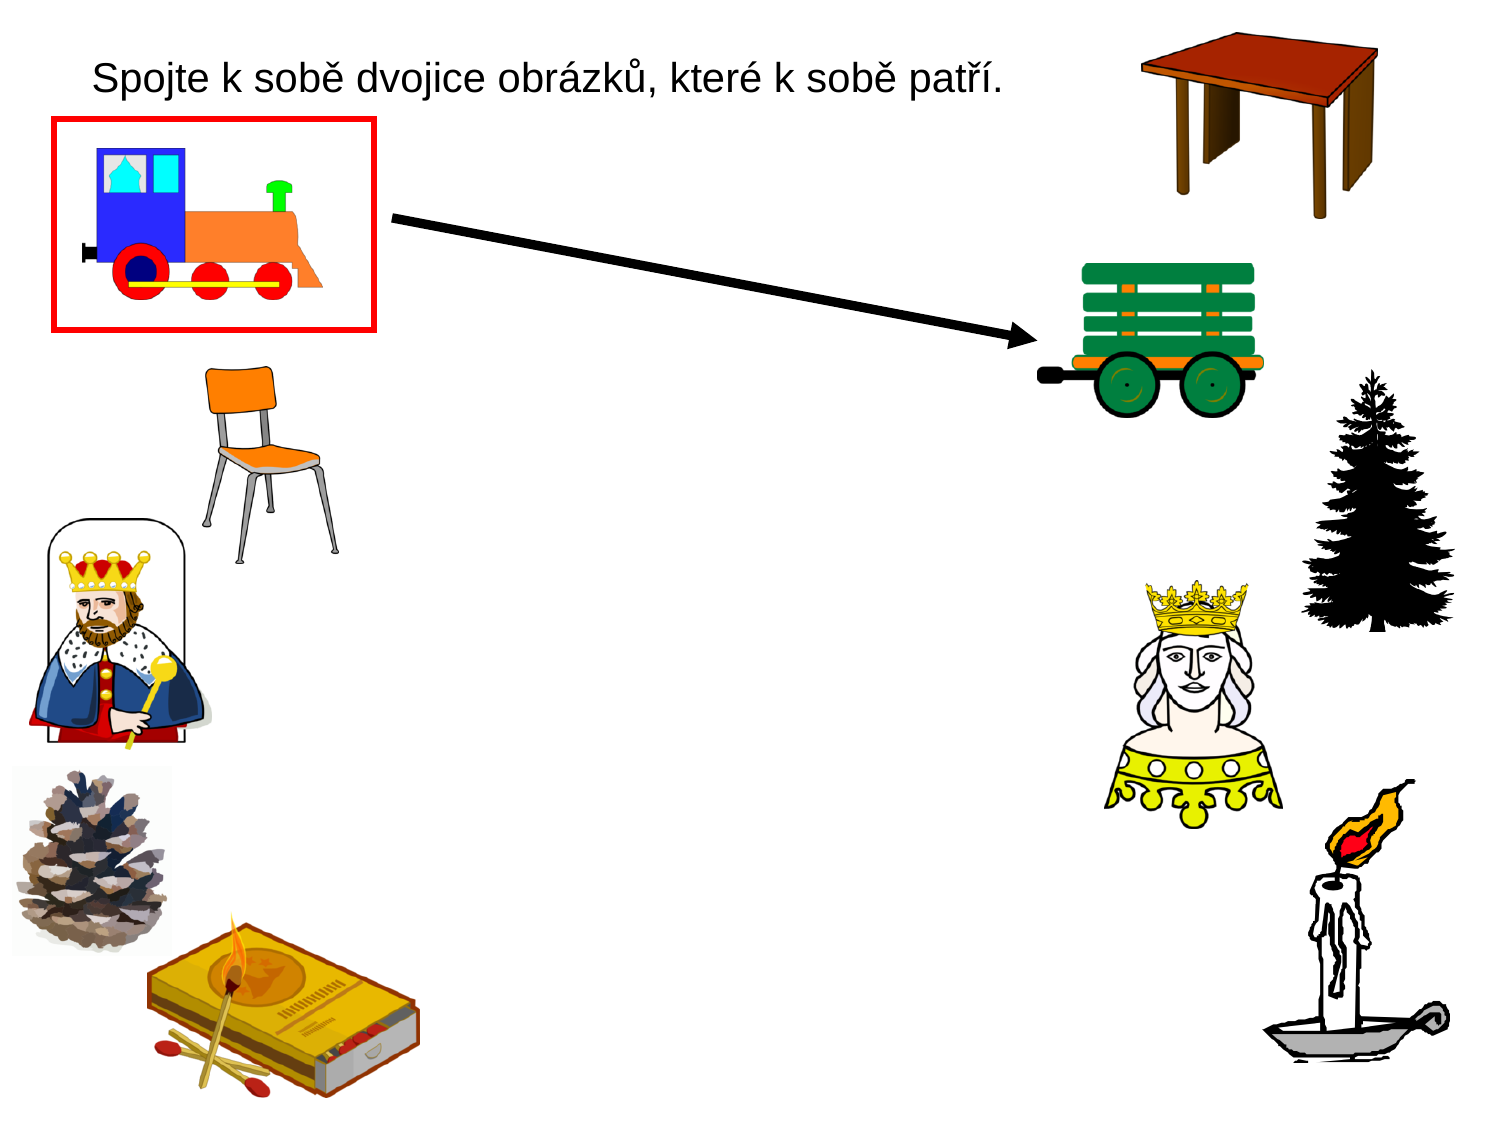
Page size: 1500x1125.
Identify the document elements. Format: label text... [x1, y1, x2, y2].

picture [12, 766, 420, 1098]
picture [1104, 580, 1450, 1063]
picture [29, 366, 339, 751]
picture [1301, 369, 1455, 632]
picture [1037, 263, 1264, 418]
text_box Spojte k sobě dvojice obrázků, které k sobě patří. [76, 42, 1020, 109]
picture [1141, 32, 1378, 219]
picture [82, 148, 323, 300]
text_box [53, 119, 375, 330]
